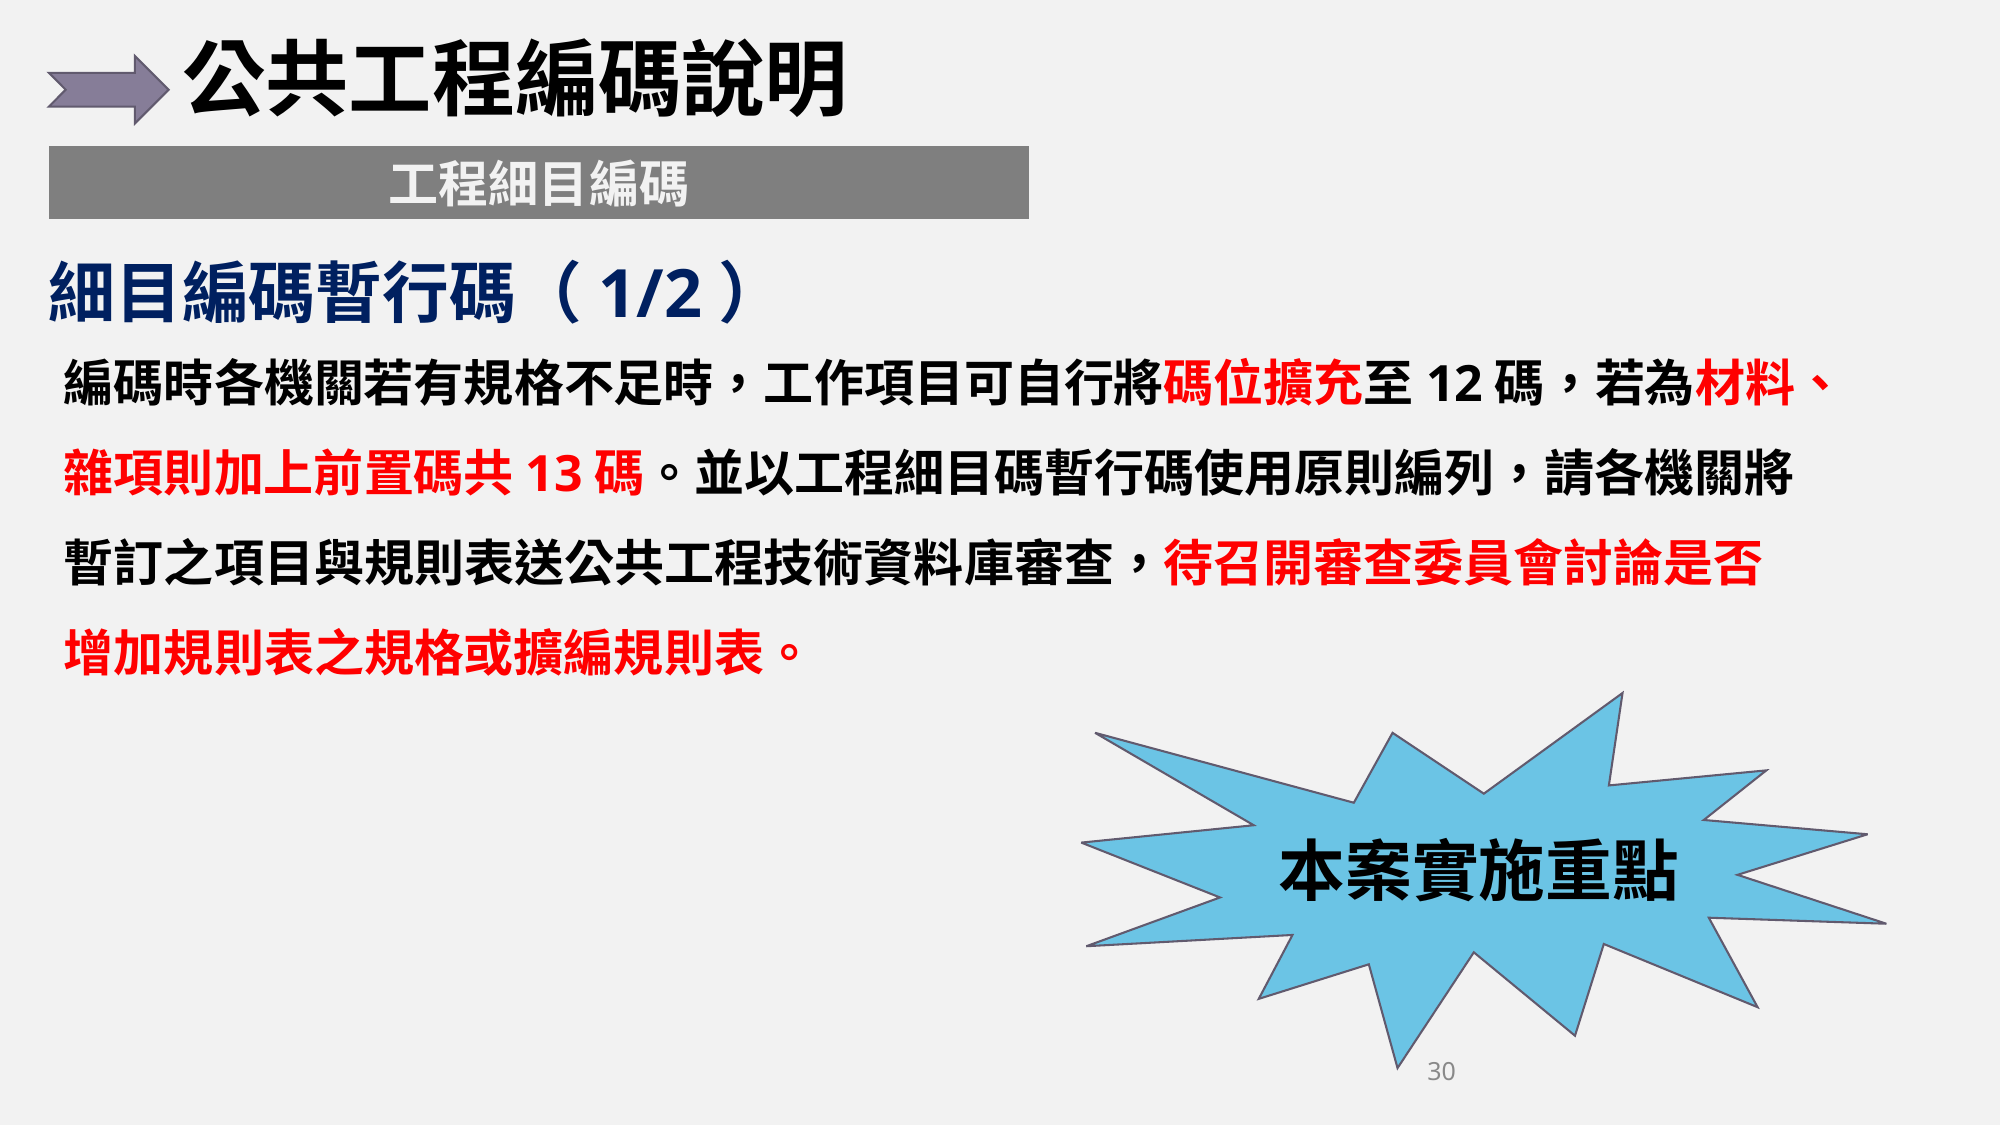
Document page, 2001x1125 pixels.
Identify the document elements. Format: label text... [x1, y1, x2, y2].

text_box 工程細目編碼 [49, 146, 1029, 219]
text_box 30 [1412, 1042, 1863, 1103]
text_box 公共工程編碼說明 [167, 18, 1375, 135]
text_box 細目編碼暫行碼（1/2） [33, 203, 961, 340]
text_box 本案實施重點 [1081, 693, 1887, 1069]
text_box 編碼時各機關若有規格不足時，工作項目可自行將碼位擴充至12碼，若為材料、雜項則加上前置碼共13碼。並以工程細目碼暫行碼使用原則編列，請各機關將暫訂之項目與規則表送公共工程技術資料庫審查，待召開審查委員會討論是否增加規則表之規格或擴編規則表。 [49, 314, 1827, 689]
text_box [48, 55, 167, 124]
